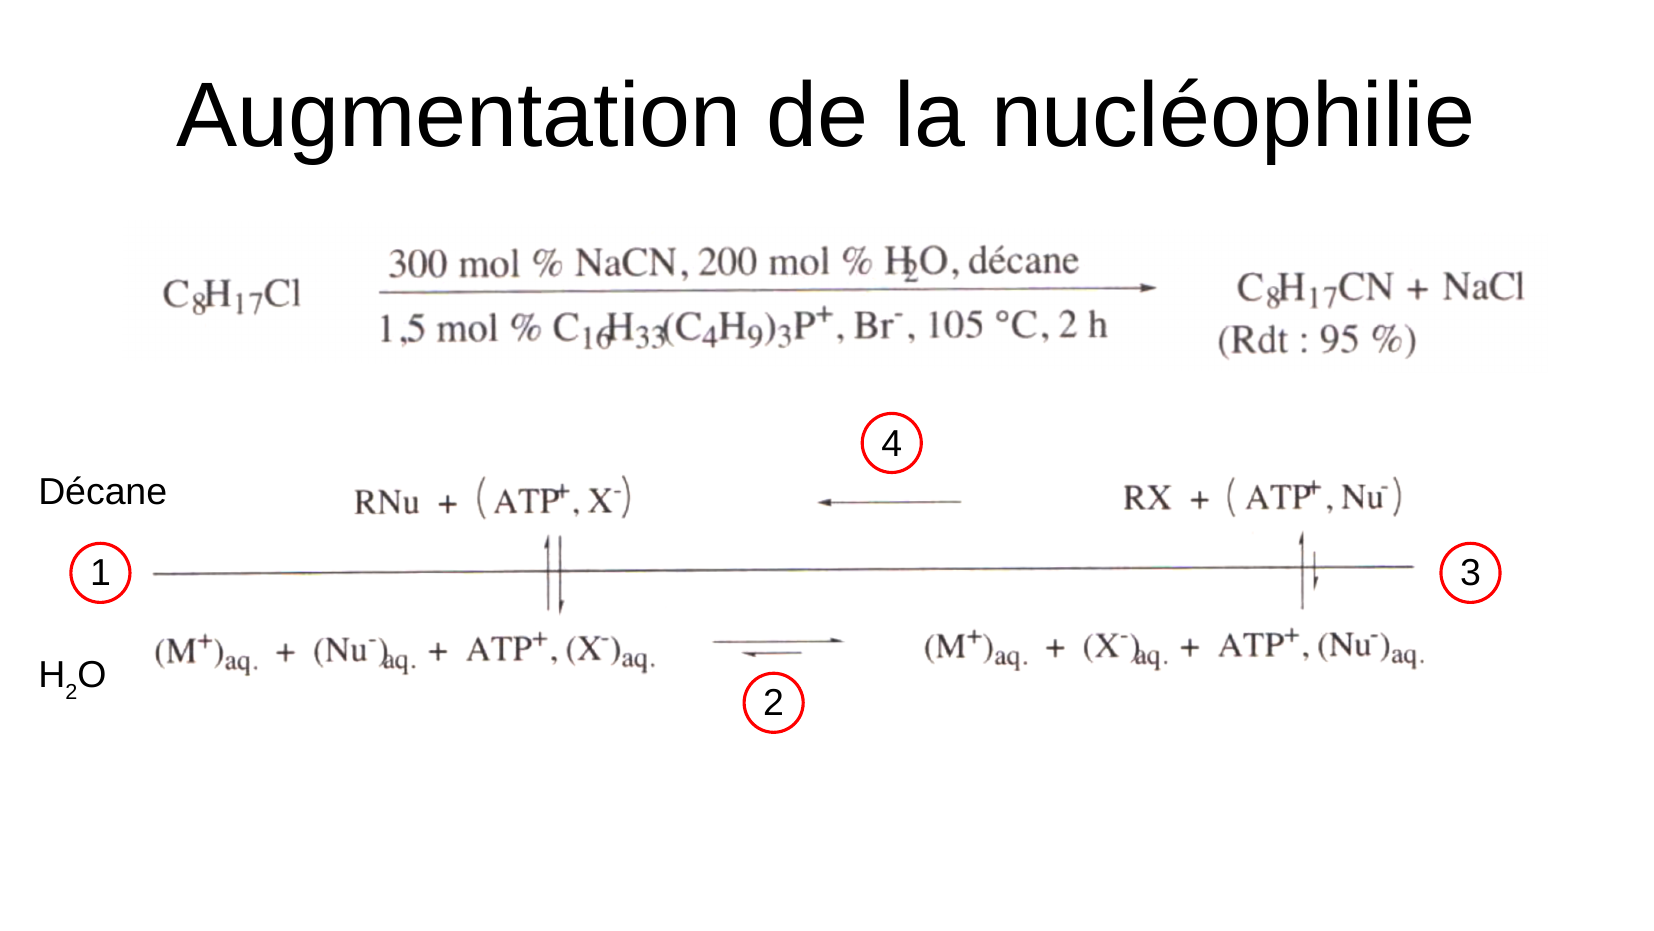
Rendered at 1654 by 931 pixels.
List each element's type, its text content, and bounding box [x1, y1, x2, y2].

text_box Décane [23, 462, 249, 520]
text_box 1 [70, 543, 130, 603]
text_box 2 [744, 673, 804, 733]
text_box 3 [1440, 543, 1501, 603]
text_box H2O [23, 645, 249, 712]
picture [117, 453, 1454, 703]
title Augmentation de la nucléophilie [82, 37, 1571, 193]
text_box 4 [862, 413, 922, 473]
picture [122, 220, 1548, 373]
